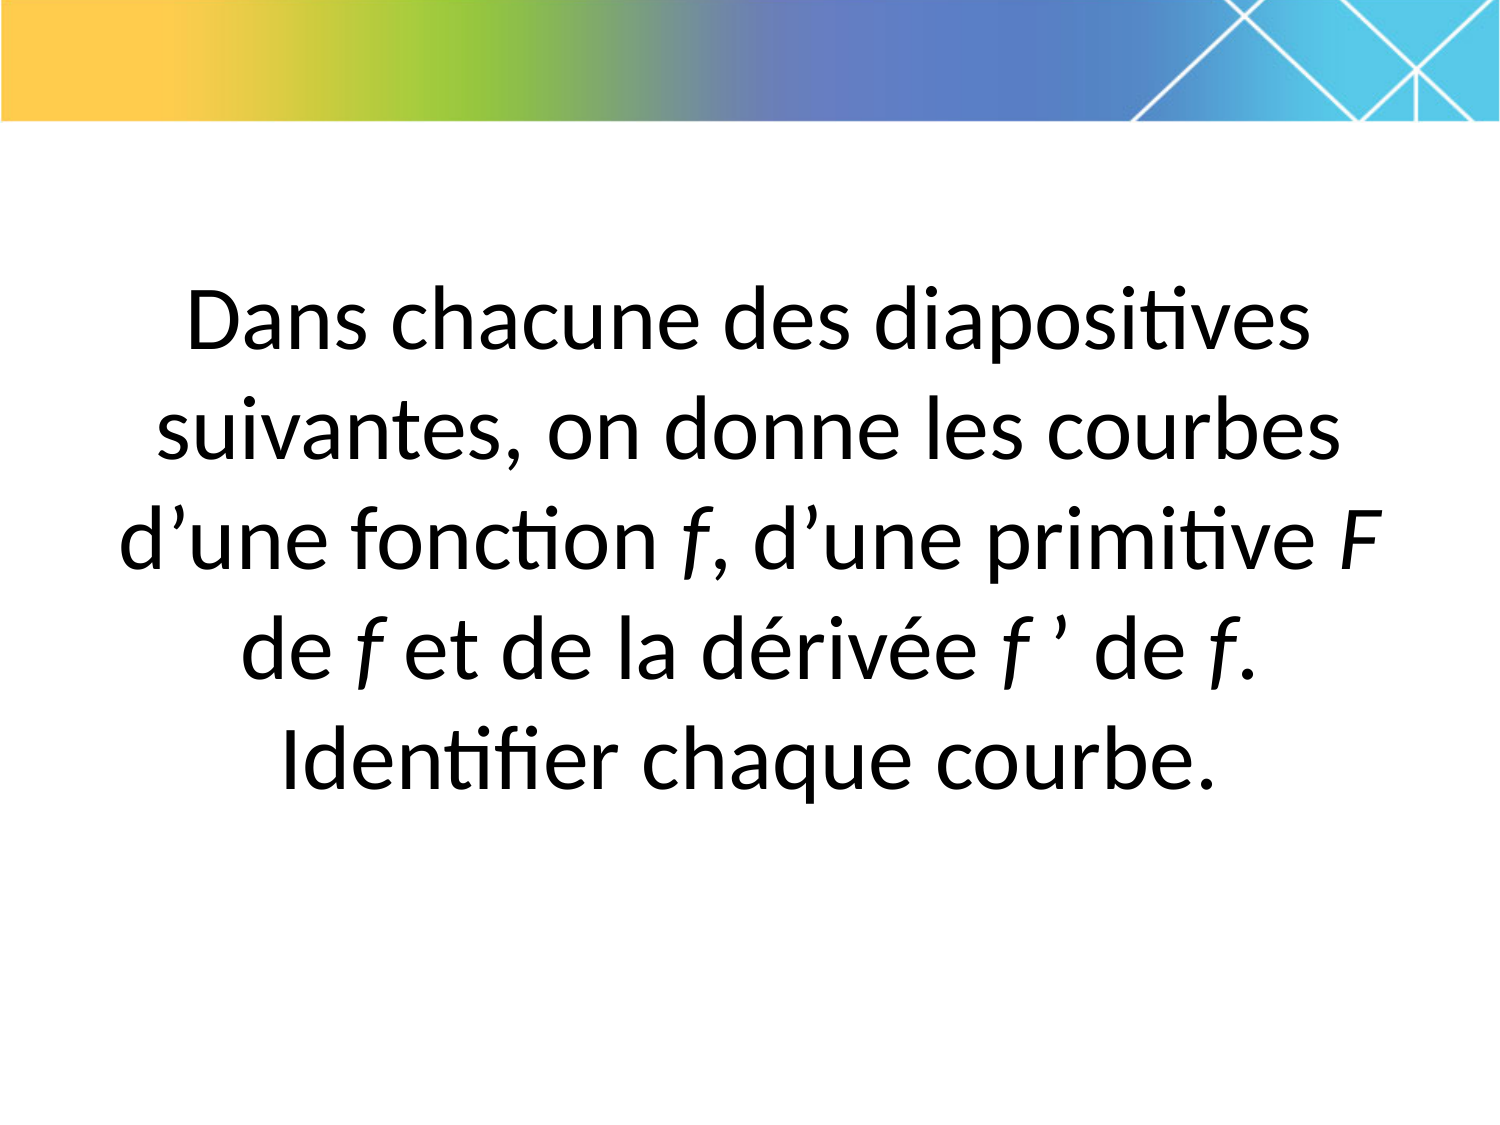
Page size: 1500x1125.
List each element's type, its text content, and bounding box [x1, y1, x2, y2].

title Dans chacune des diapositives suivantes, on donne les courbes d’une fonction f, d’une primitive F de f et de la dérivée f ’ de f. Identifier chaque courbe. [75, 163, 1426, 1012]
